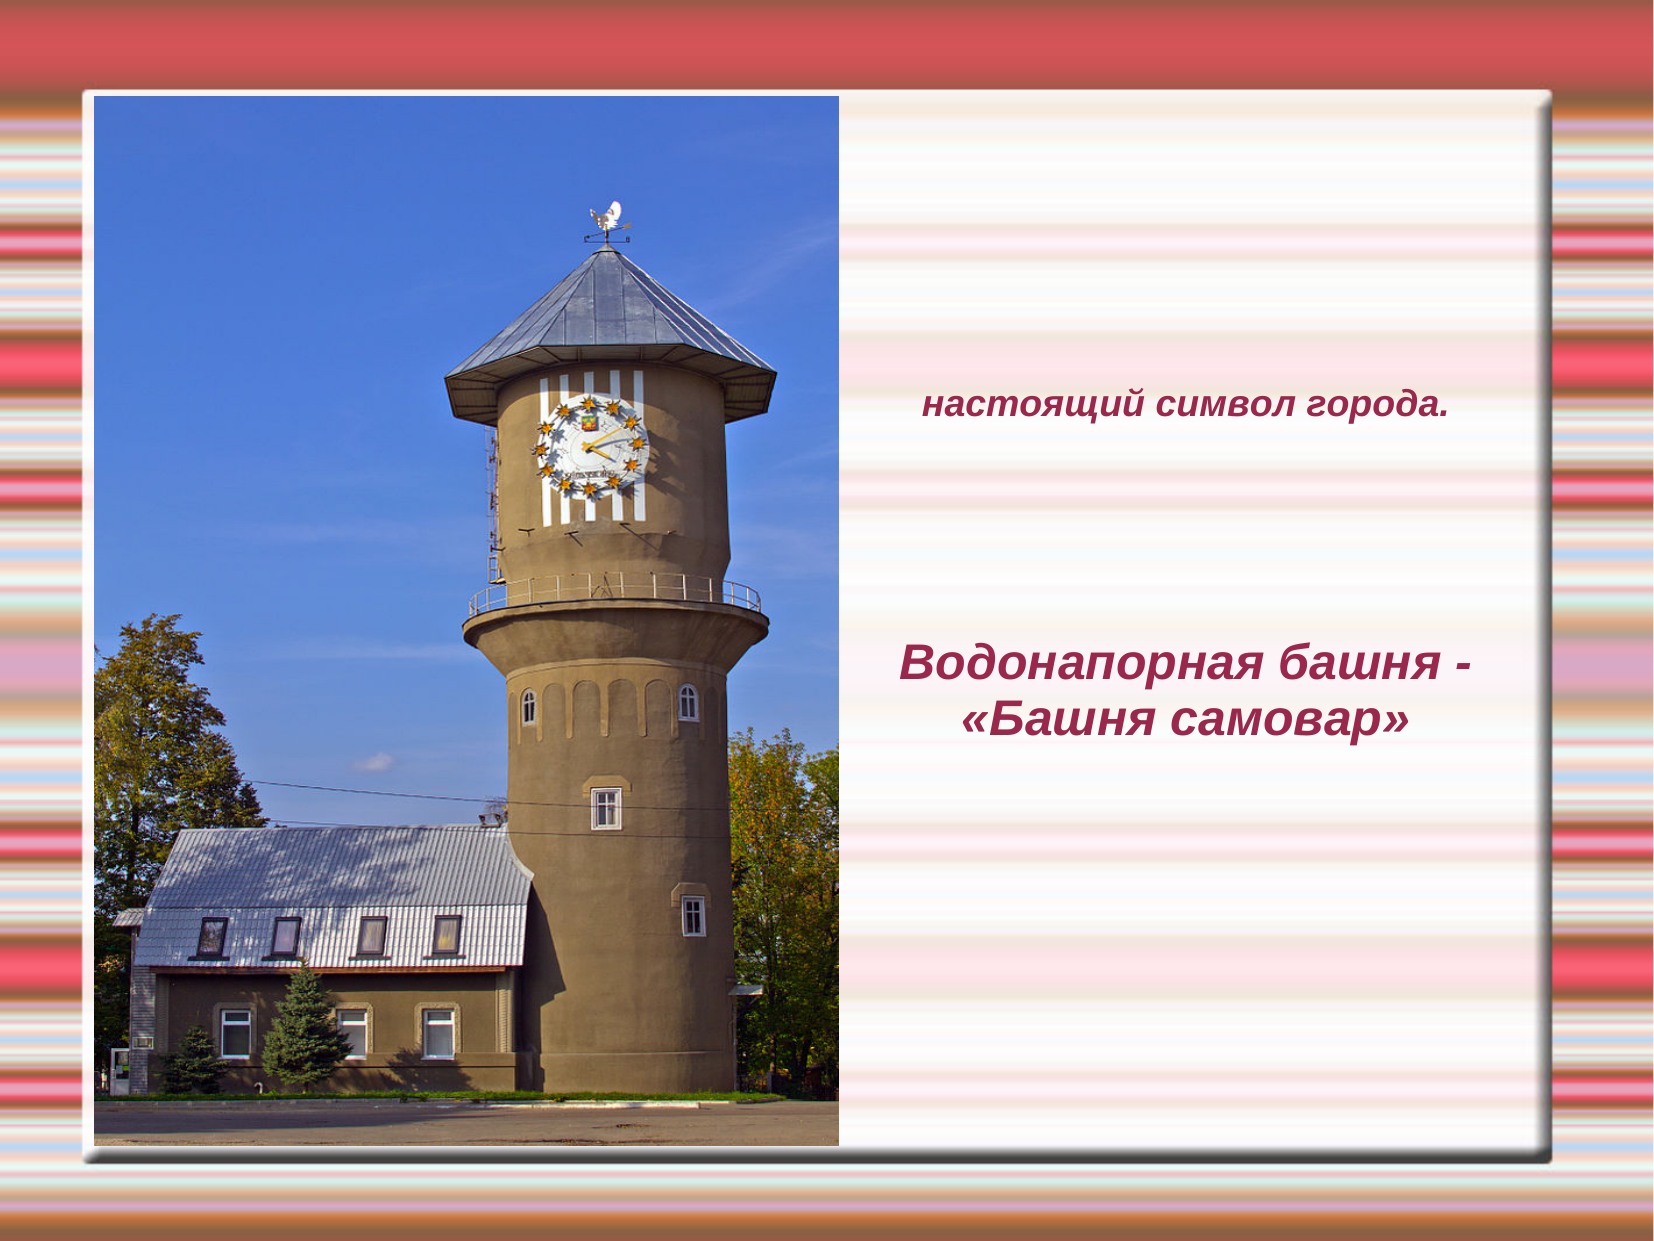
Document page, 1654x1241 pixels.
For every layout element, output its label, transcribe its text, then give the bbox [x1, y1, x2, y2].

title настоящий символ города. Водонапорная башня - «Башня самовар» [838, 94, 1534, 1146]
picture [0, 0, 1654, 1241]
